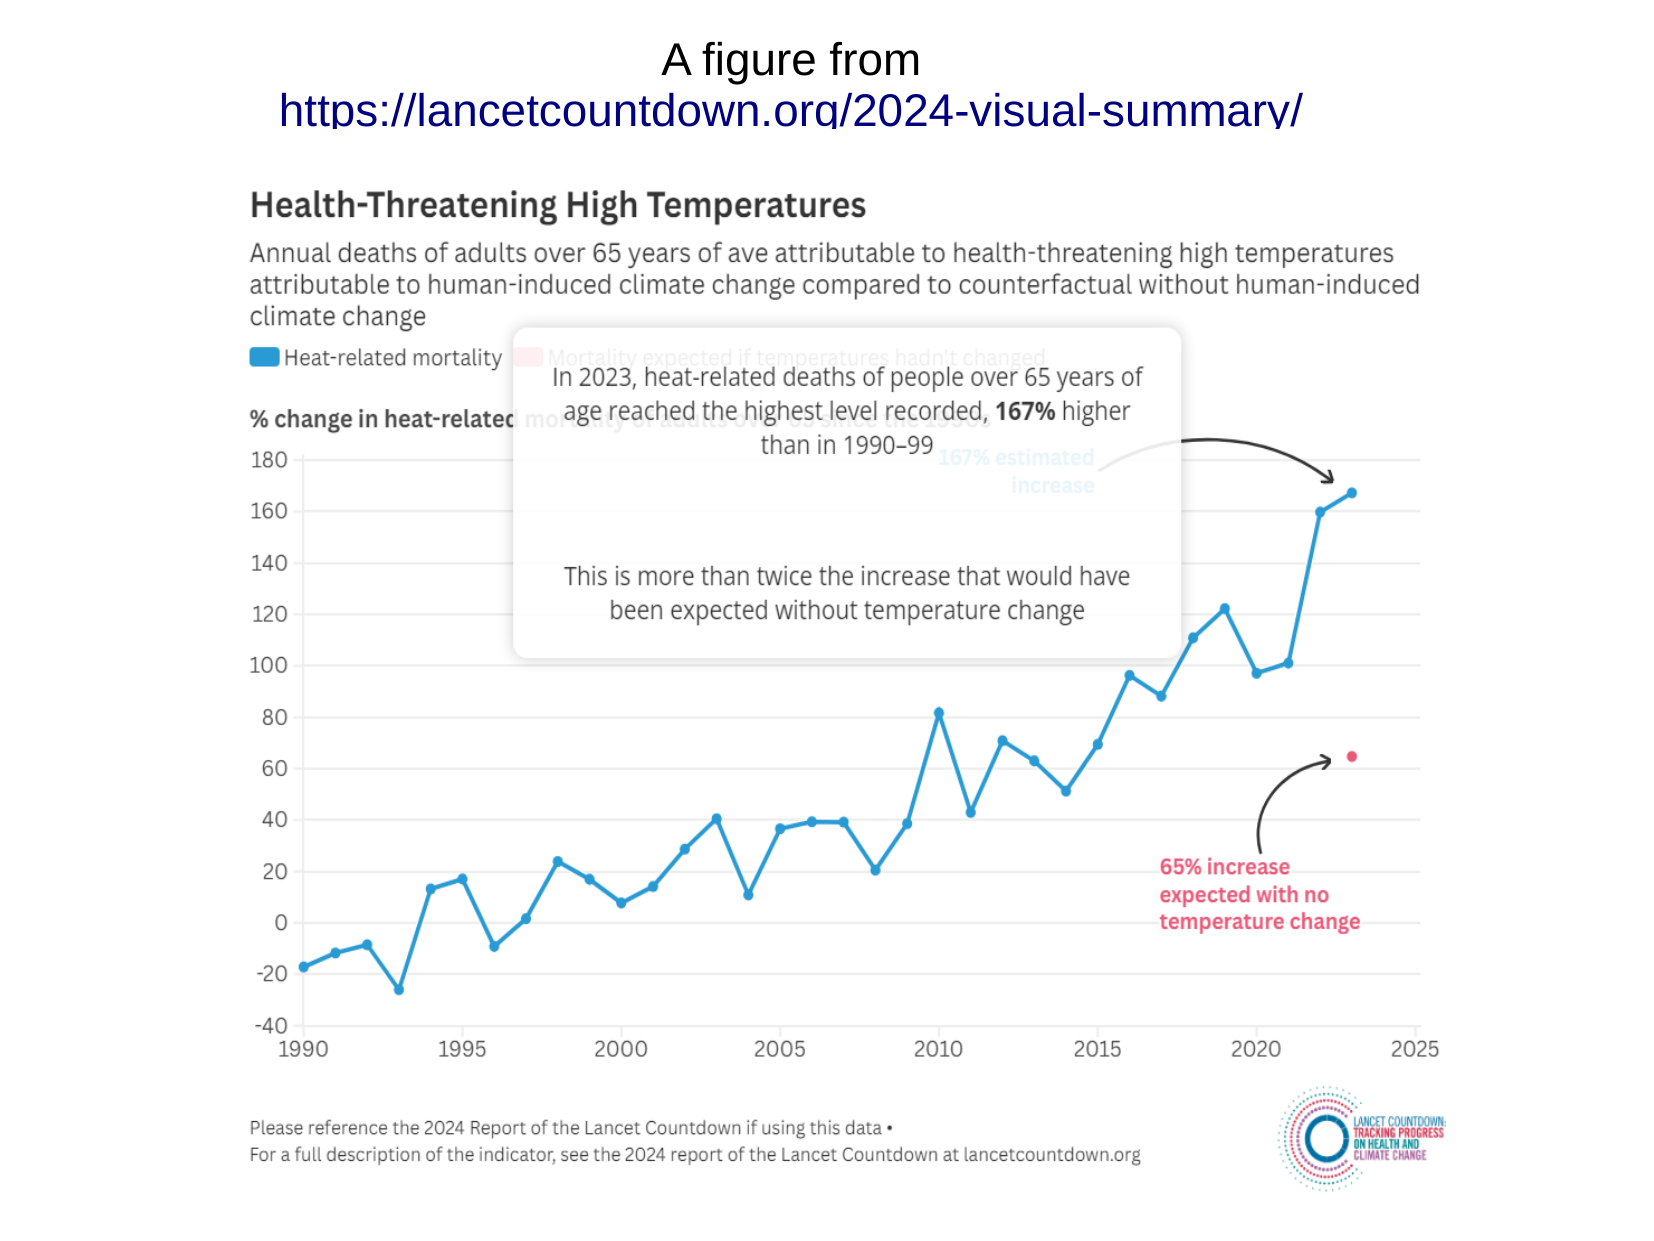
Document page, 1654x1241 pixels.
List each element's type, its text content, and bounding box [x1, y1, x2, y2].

title A figure from https://lancetcountdown.org/2024-visual-summary/ [47, 17, 1536, 154]
picture [70, 129, 1583, 1229]
